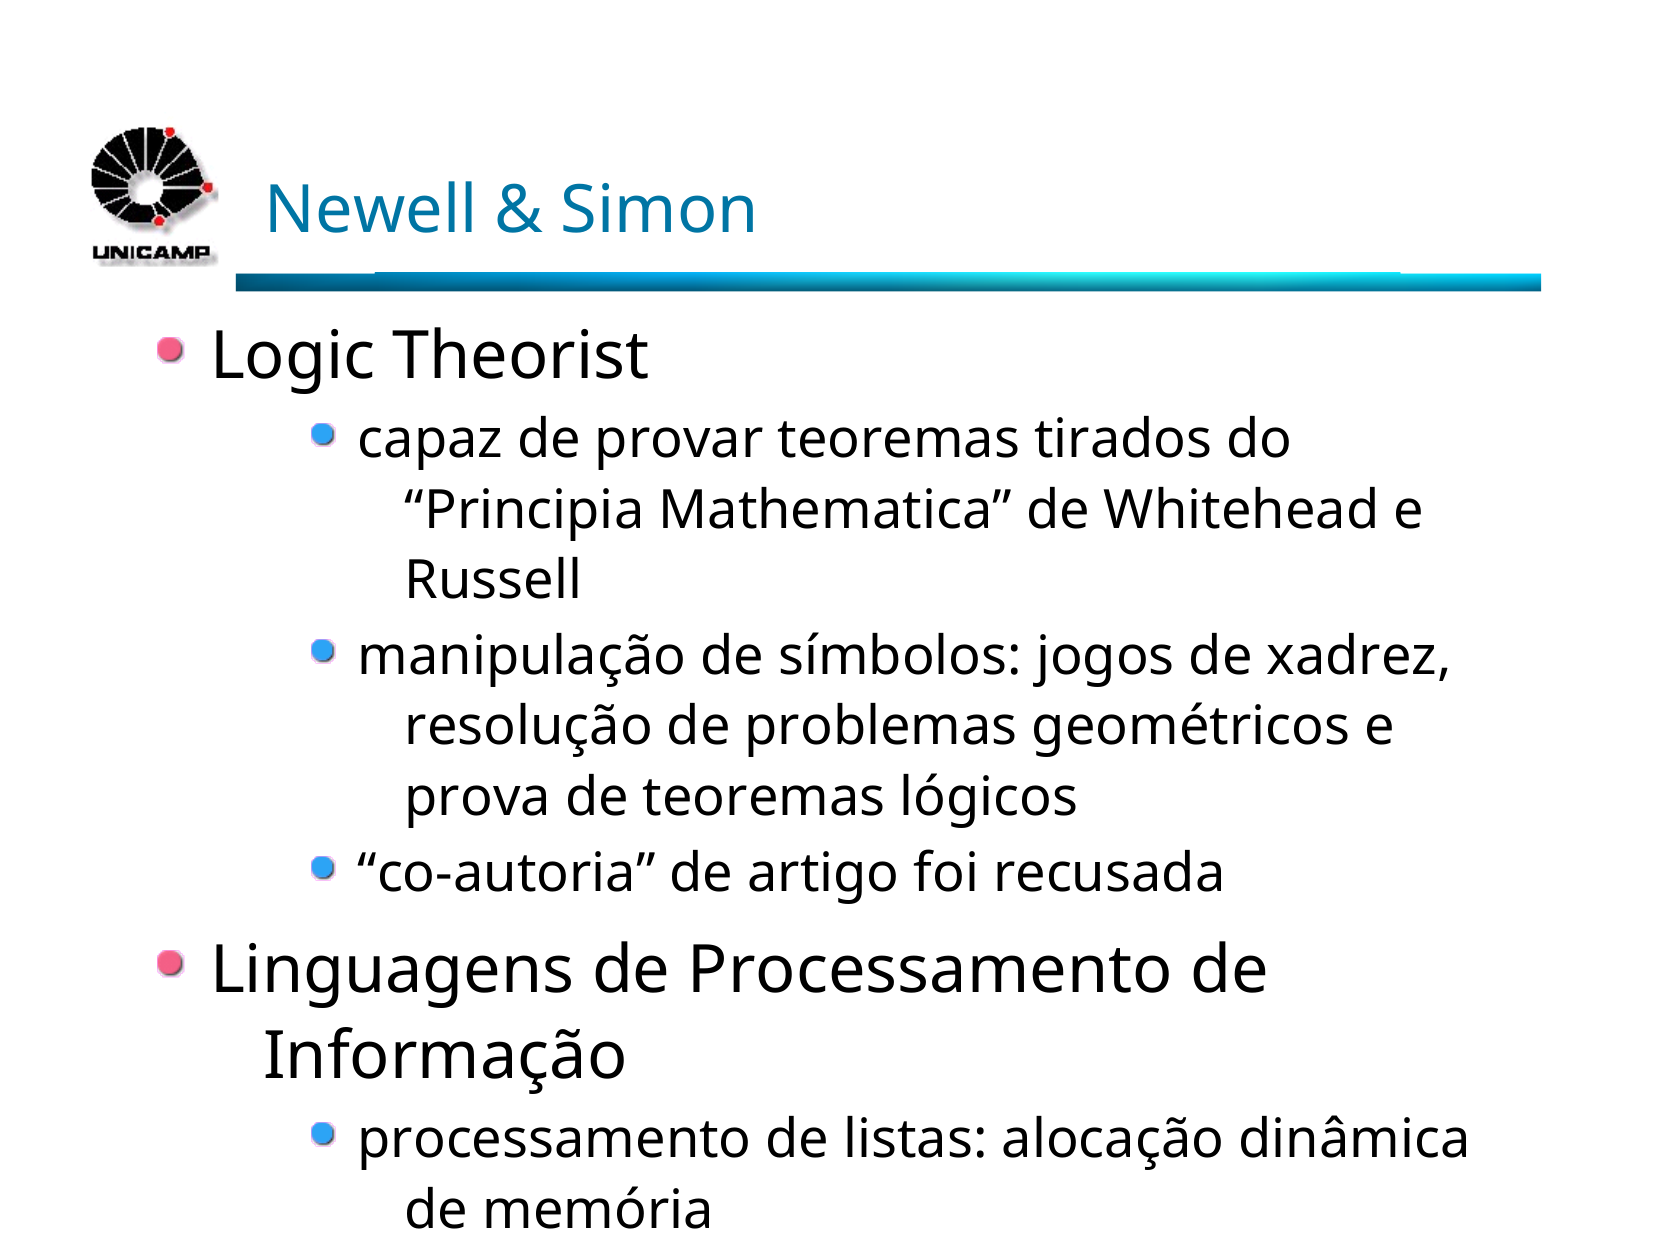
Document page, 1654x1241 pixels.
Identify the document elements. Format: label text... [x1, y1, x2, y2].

picture [125, 272, 1654, 295]
title Newell & Simon [264, 42, 1534, 250]
list Logic Theorist capaz de provar teoremas tirados do “Principia Mathematica” de Whitehead e Russell manipulação de símbolos: jogos de xadrez, resolução de problemas geométricos e prova de teoremas lógicos “co-autoria” de artigo foi recusada Linguagens de Processamento de Informação processamento de listas: alocação dinâmica de memória [121, 309, 1534, 1182]
